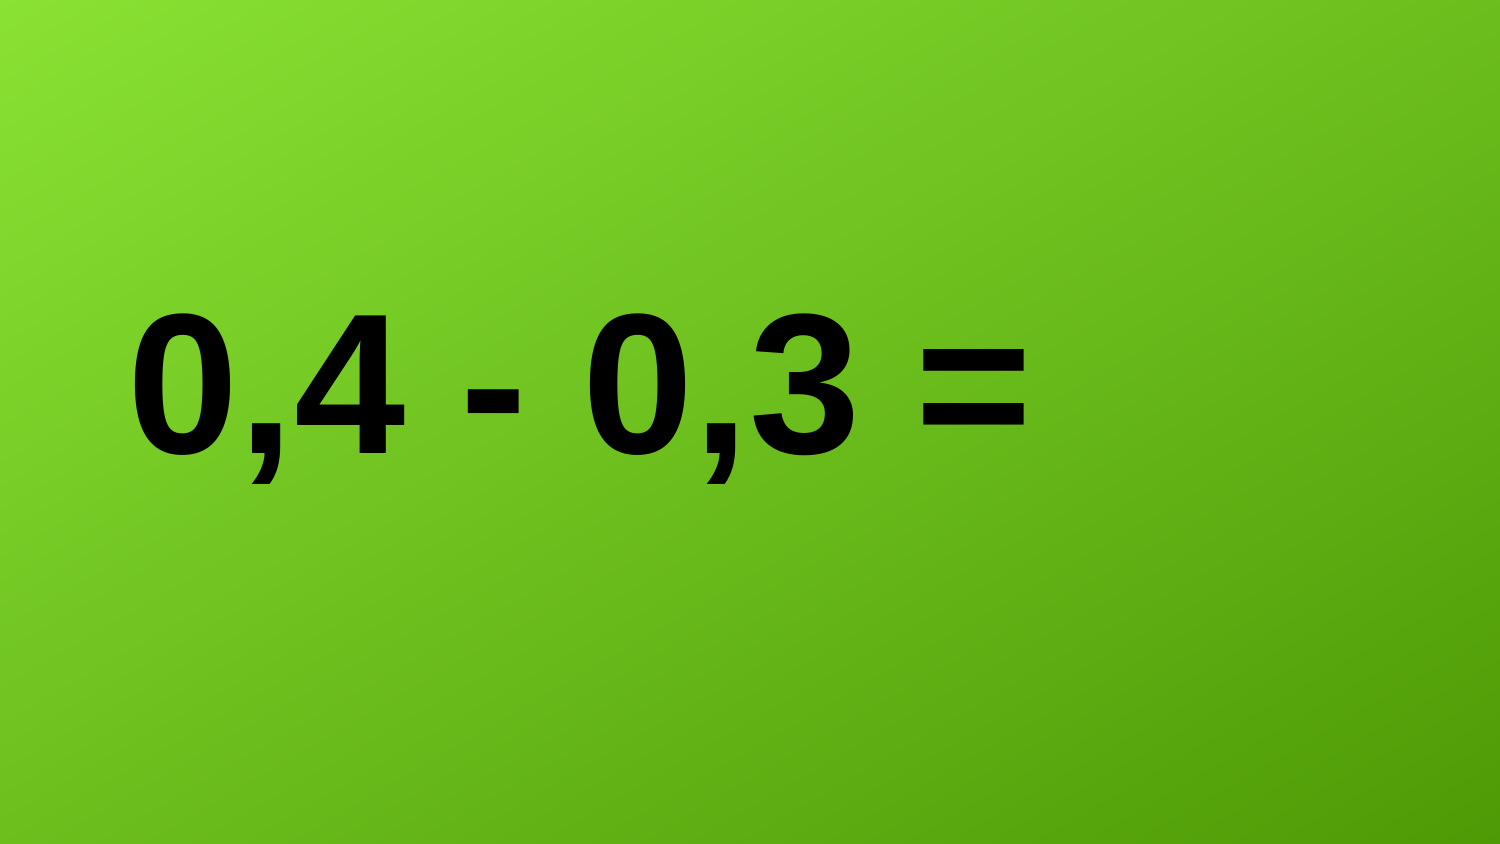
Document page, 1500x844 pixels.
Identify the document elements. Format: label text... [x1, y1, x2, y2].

title 0,4 - 0,3 = [112, 318, 1388, 509]
